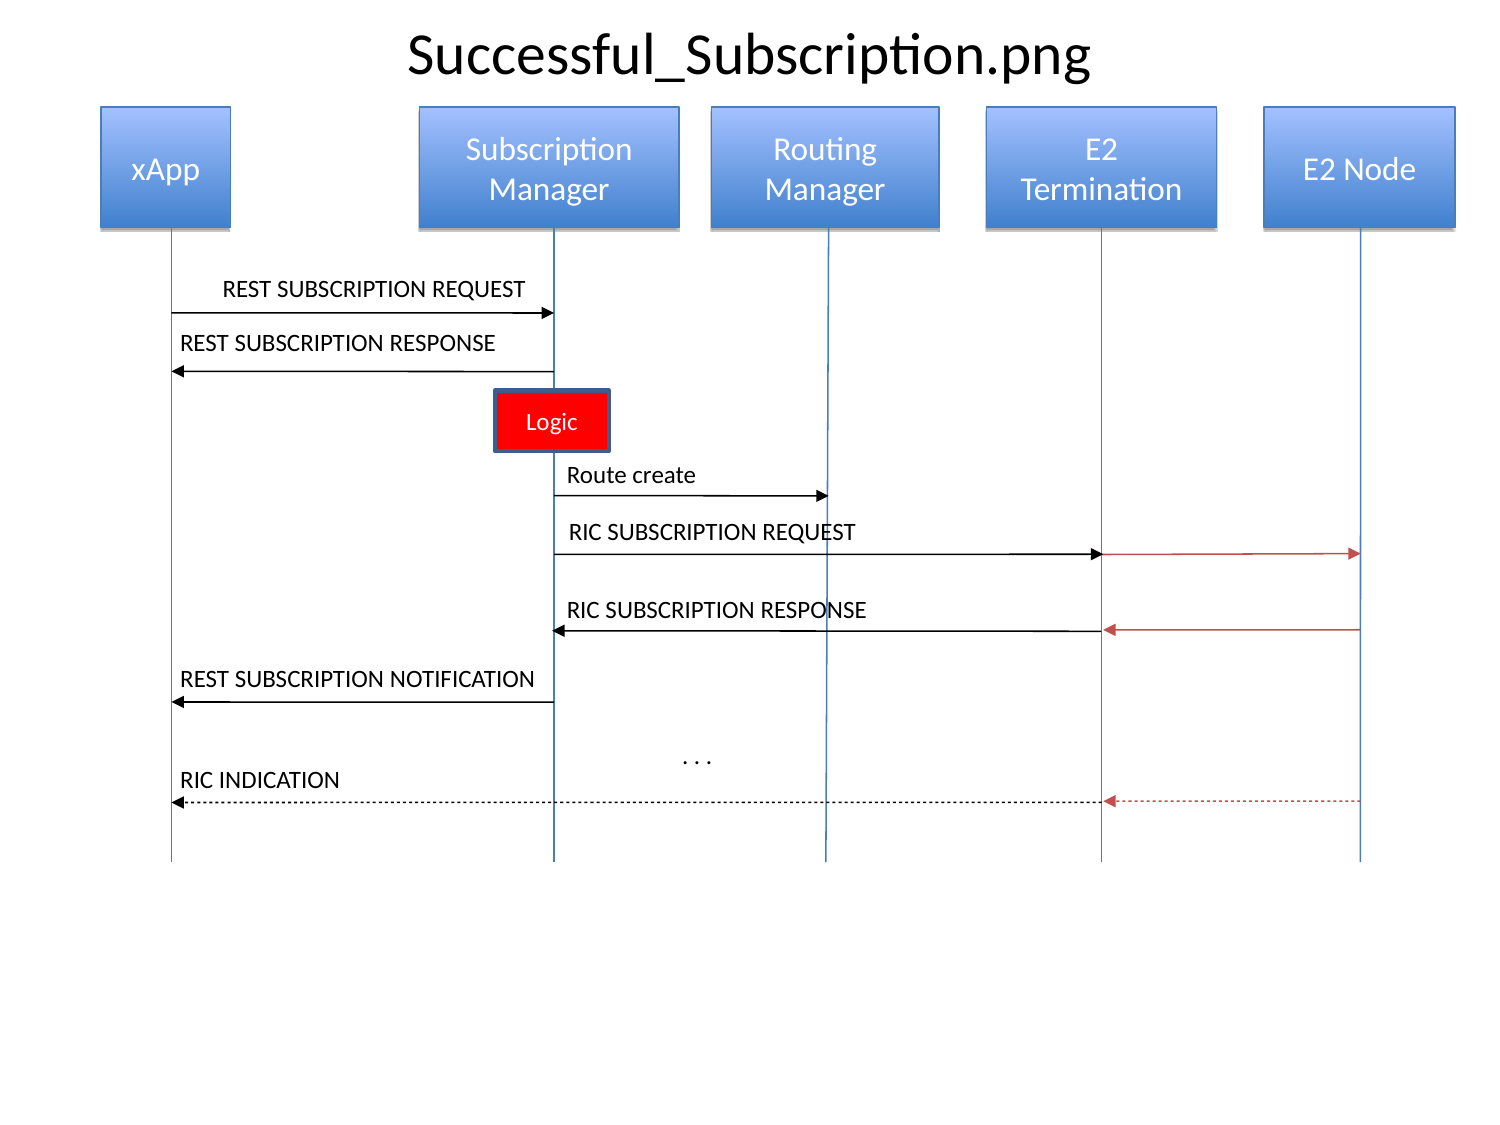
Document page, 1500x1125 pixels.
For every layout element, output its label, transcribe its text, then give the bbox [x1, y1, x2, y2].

text_box Subscription Manager [419, 107, 680, 228]
text_box Routing Manager [711, 107, 939, 228]
text_box RIC INDICATION [165, 755, 638, 801]
text_box RIC SUBSCRIPTION REQUEST [553, 507, 948, 553]
text_box E2 Termination [986, 107, 1217, 228]
text_box . . . [667, 732, 751, 778]
text_box E2 Node [1264, 107, 1455, 228]
text_box REST SUBSCRIPTION RESPONSE [165, 318, 603, 364]
text_box REST SUBSCRIPTION REQUEST [207, 265, 541, 310]
text_box Route create [552, 451, 774, 496]
text_box REST SUBSCRIPTION NOTIFICATION [165, 655, 638, 701]
text_box Logic [494, 390, 609, 452]
title Successful_Subscription.png [75, 7, 1425, 95]
text_box xApp [101, 107, 231, 228]
text_box RIC SUBSCRIPTION RESPONSE [552, 586, 963, 632]
